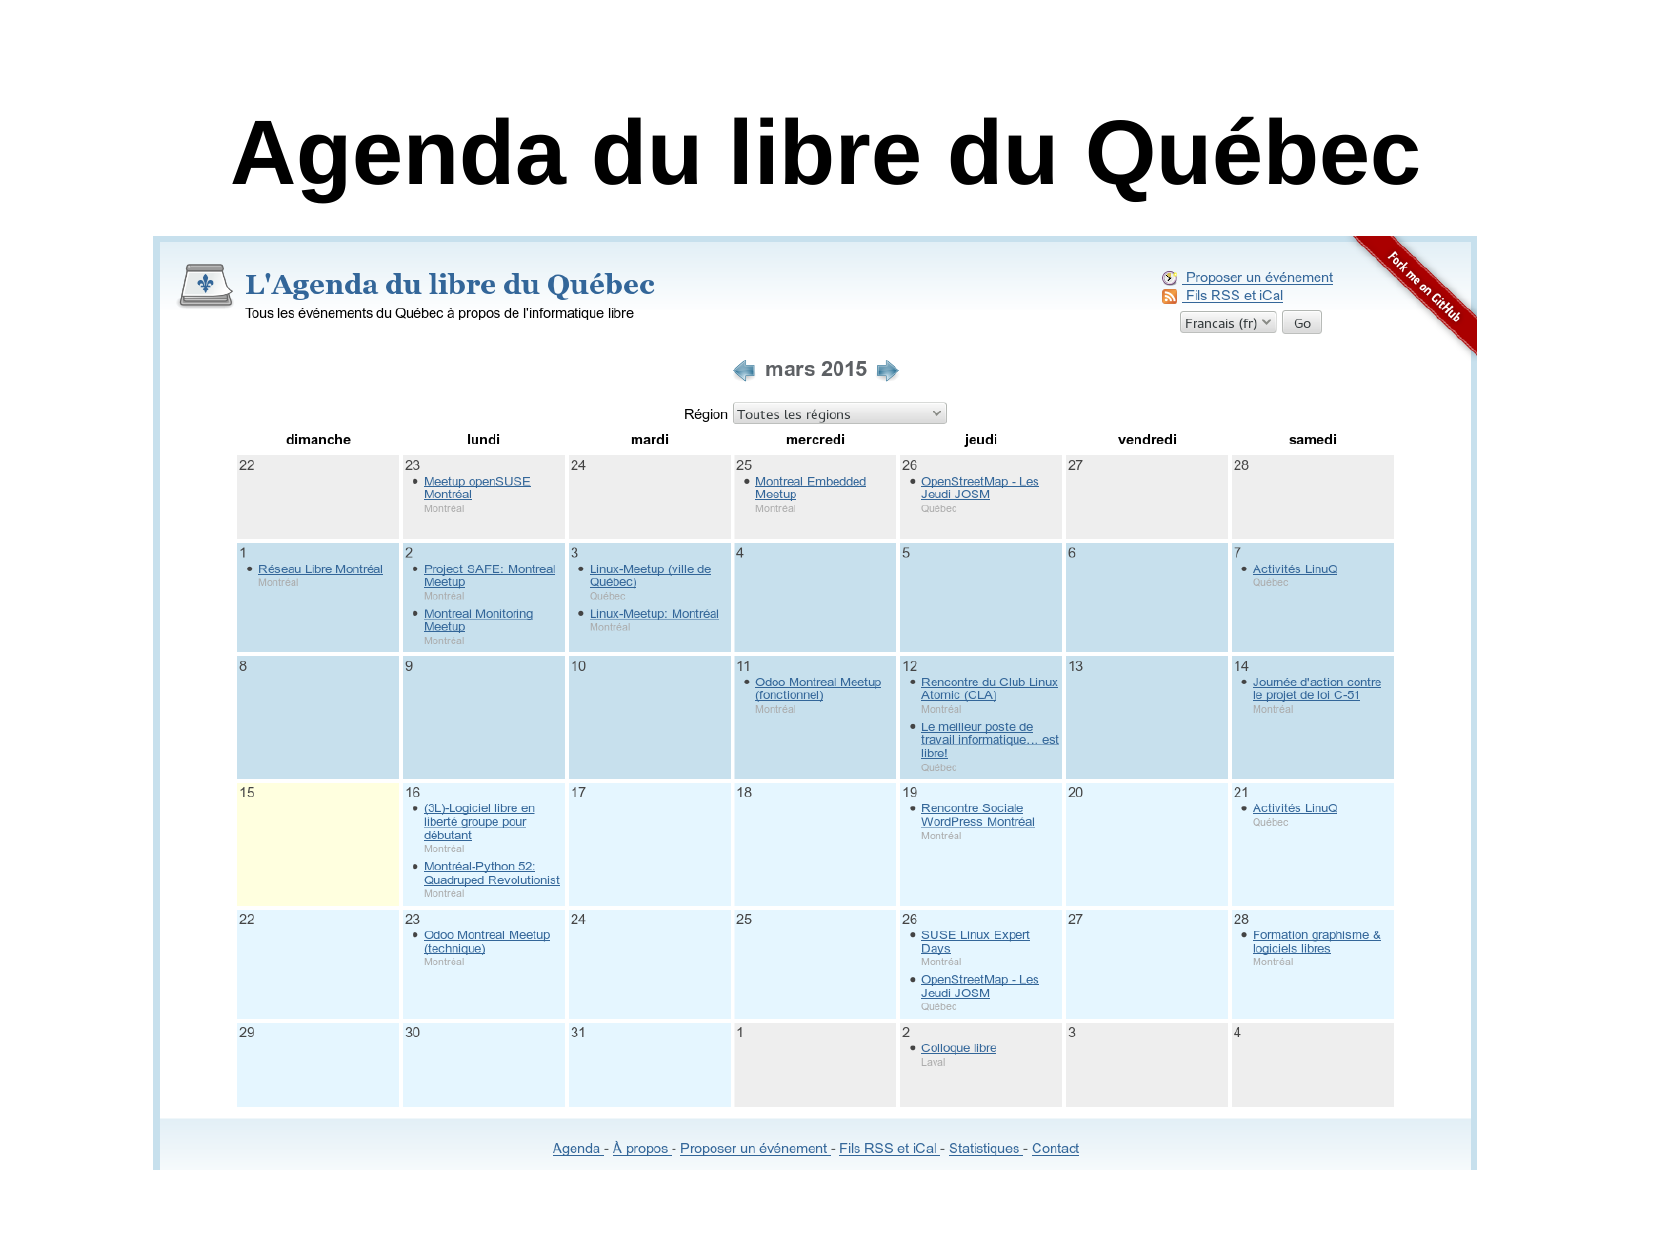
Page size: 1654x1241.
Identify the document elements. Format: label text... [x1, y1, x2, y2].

picture [153, 236, 1477, 1170]
title Agenda du libre du Québec [82, 49, 1571, 257]
